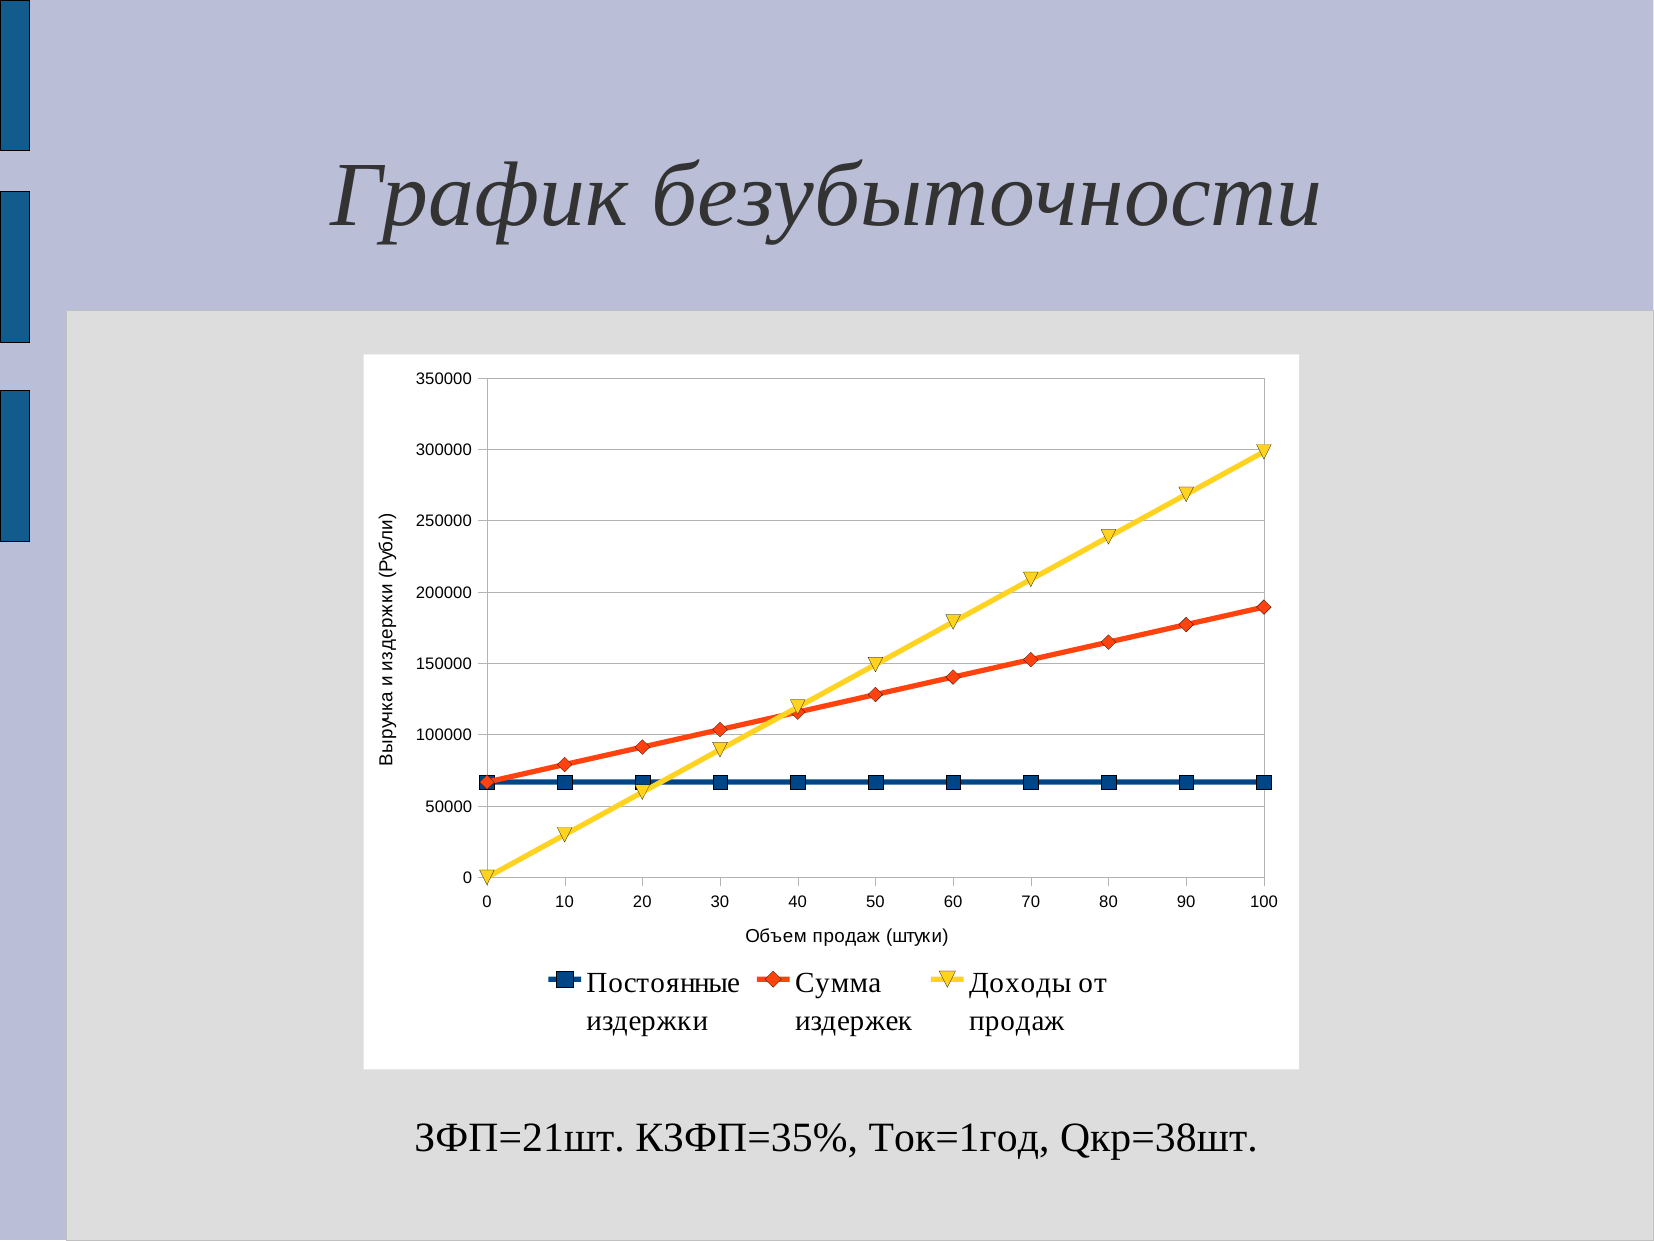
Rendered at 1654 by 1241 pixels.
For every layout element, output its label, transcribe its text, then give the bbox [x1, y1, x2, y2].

subtitle ЗФП=21шт. КЗФП=35%, Ток=1год, Qкр=38шт. [265, 1092, 1418, 1182]
title График безубыточности [121, 91, 1534, 299]
picture [363, 354, 1300, 1070]
